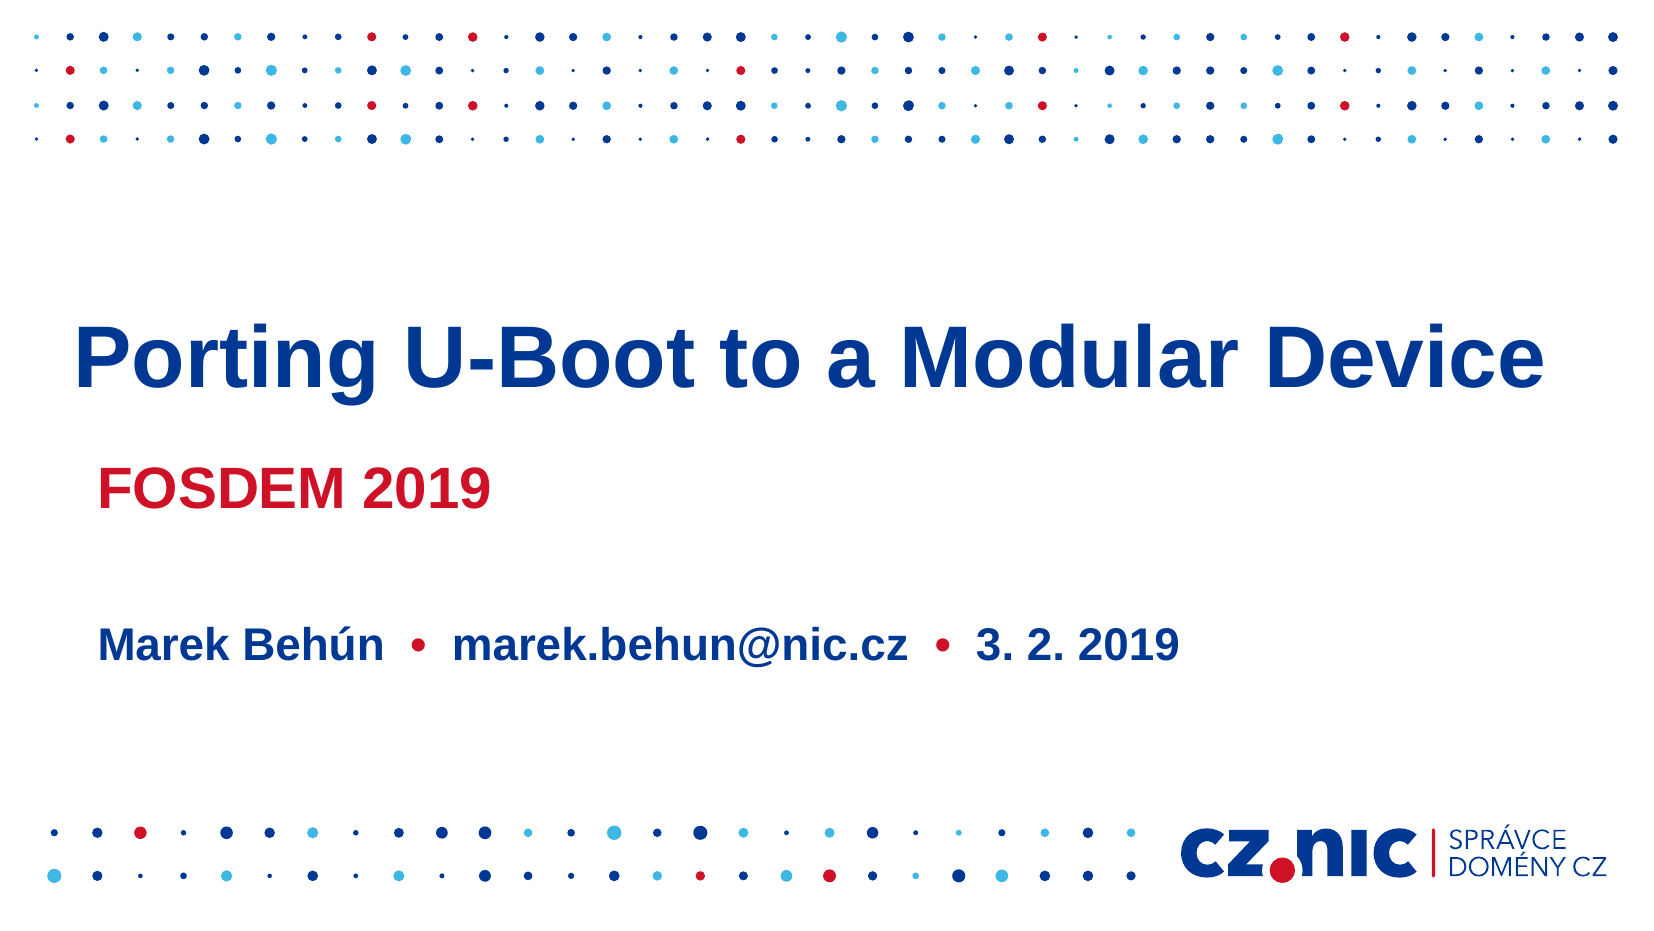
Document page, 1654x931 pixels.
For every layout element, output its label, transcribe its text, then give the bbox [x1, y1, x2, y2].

text_box Porting U-Boot to a Modular Device [59, 301, 1607, 528]
text_box Marek Behún • marek.behun@nic.cz • 3. 2. 2019 [82, 611, 1252, 679]
text_box FOSDEM 2019 [82, 448, 1583, 574]
picture [0, 0, 1654, 174]
